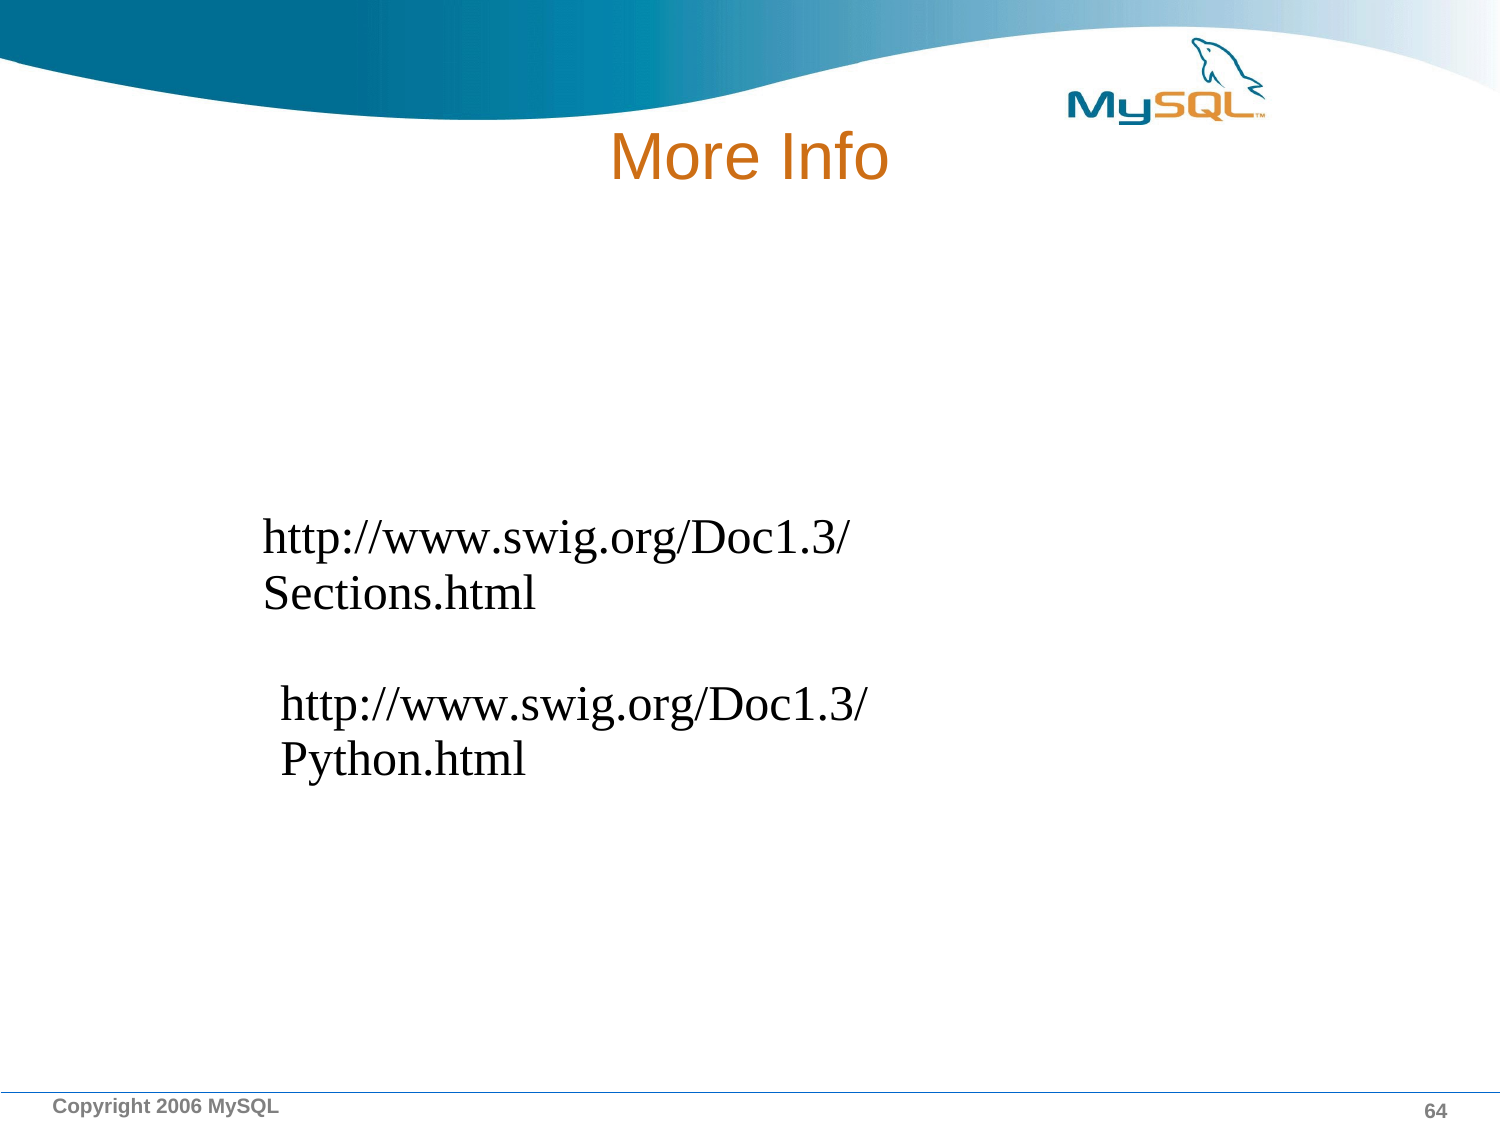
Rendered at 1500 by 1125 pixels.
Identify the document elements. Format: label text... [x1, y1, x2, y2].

title More Info [0, 94, 1500, 218]
picture [0, 58, 167, 94]
text_box http://www.swig.org/Doc1.3/Python.html [265, 668, 1113, 739]
text_box http://www.swig.org/Doc1.3/Sections.html [247, 501, 1123, 573]
picture [666, 0, 1500, 94]
